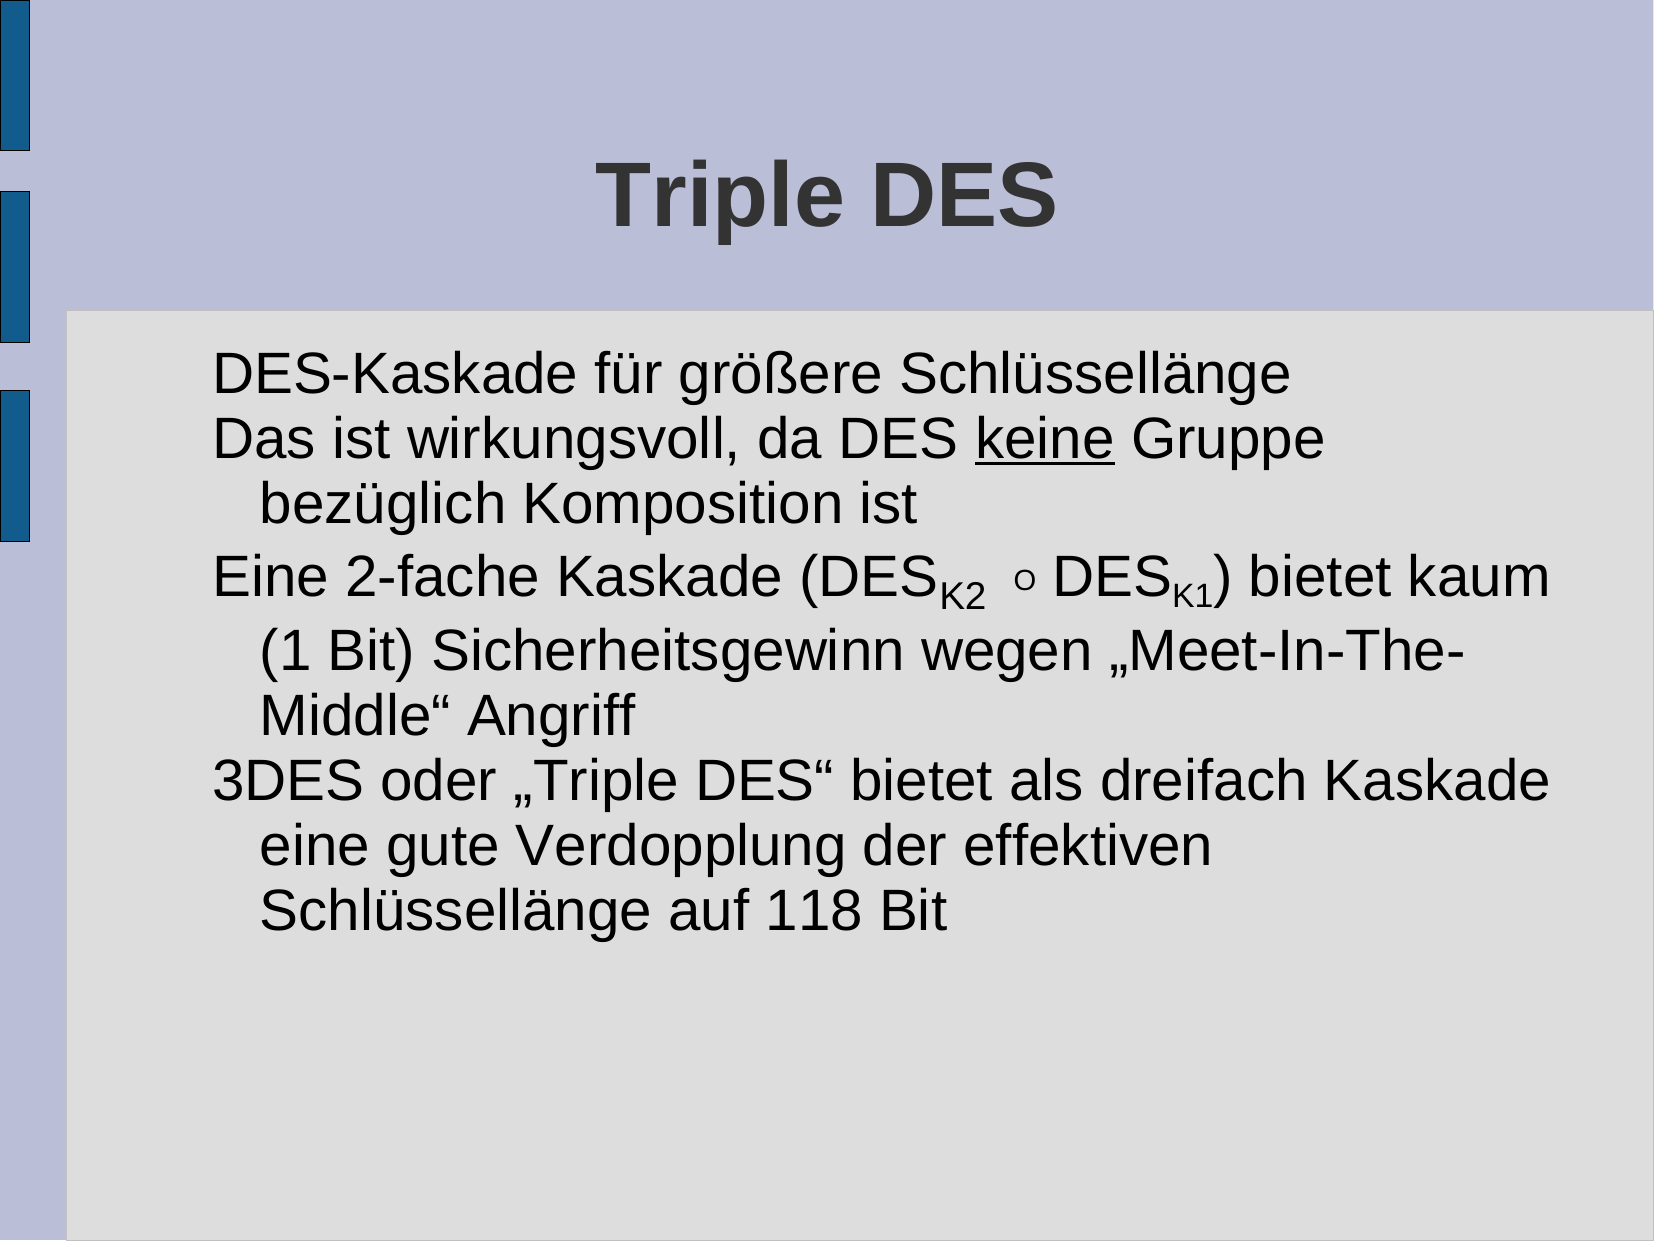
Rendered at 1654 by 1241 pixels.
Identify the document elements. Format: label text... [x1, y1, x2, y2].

title Triple DES [121, 91, 1534, 299]
list DES-Kaskade für größere Schlüssellänge Das ist wirkungsvoll, da DES keine Gruppe bezüglich Komposition ist Eine 2-fache Kaskade (DESK2 O DESK1) bietet kaum (1 Bit) Sicherheitsgewinn wegen „Meet-In-The-Middle“ Angriff 3DES oder „Triple DES“ bietet als dreifach Kaskade eine gute Verdopplung der effektiven Schlüssellänge auf 118 Bit [118, 340, 1564, 1123]
